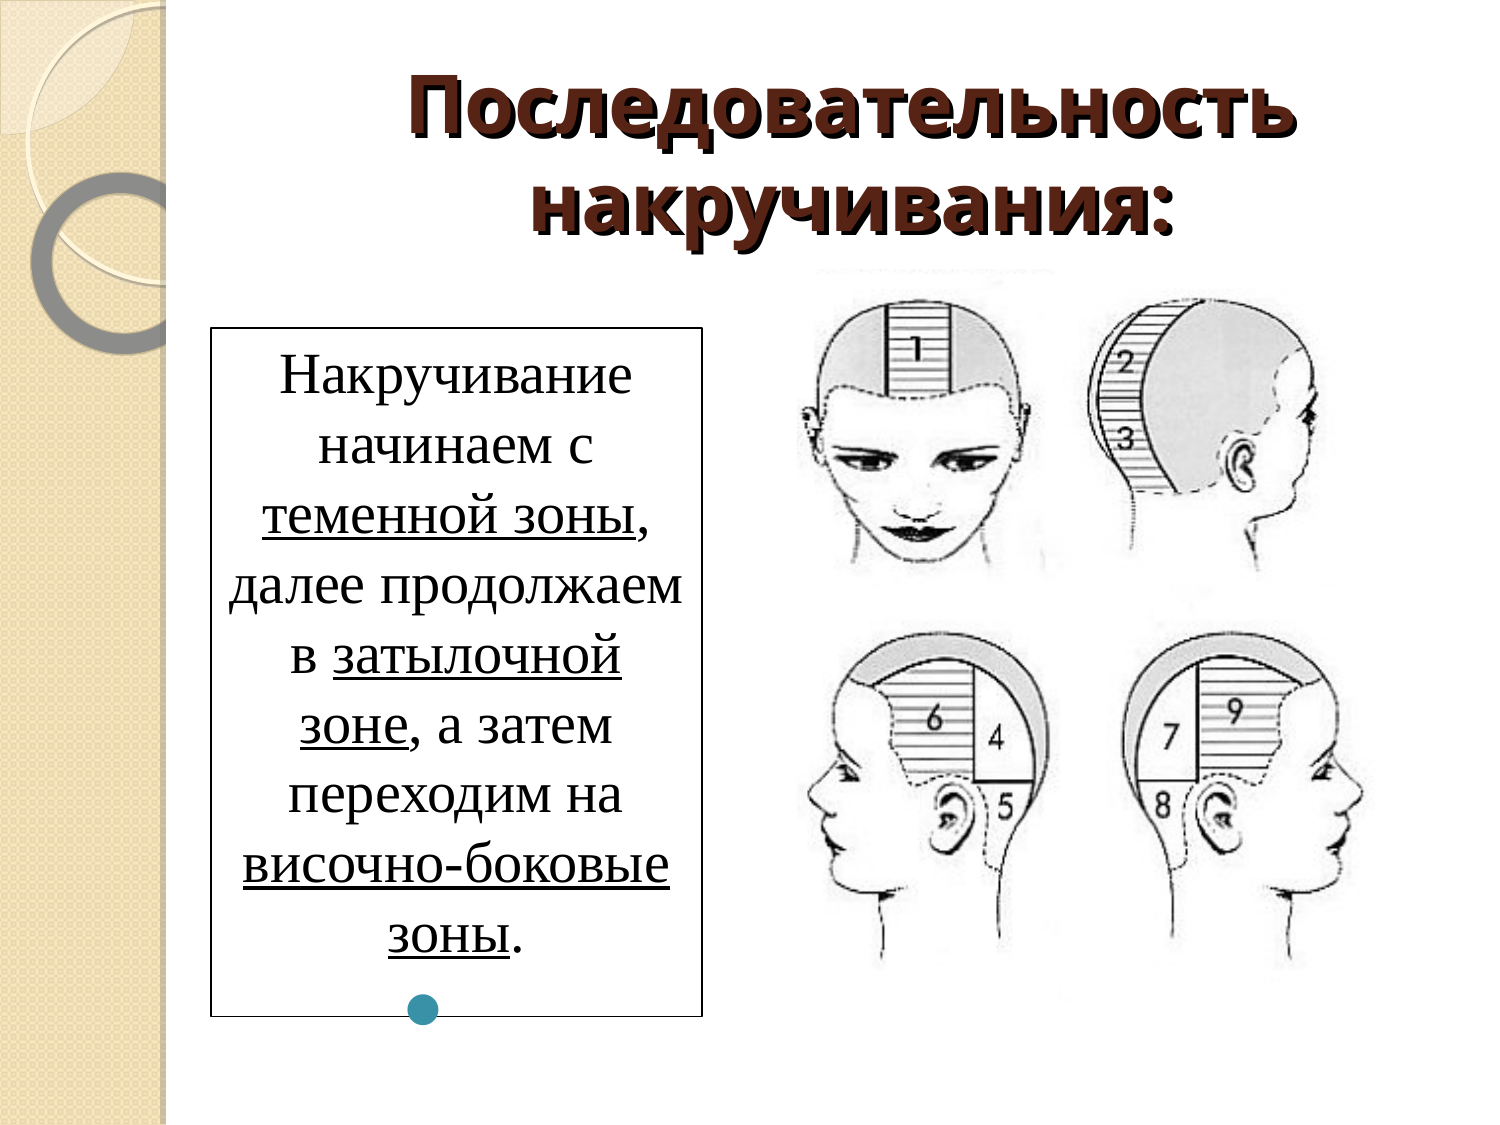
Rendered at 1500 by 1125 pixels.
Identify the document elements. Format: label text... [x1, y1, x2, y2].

title Последовательность накручивания: [235, 45, 1466, 233]
list Накручивание начинаем с теменной зоны, далее продолжаем в затылочной зоне, а затем переходим на височно-боковые зоны. [210, 328, 702, 1017]
picture [796, 269, 1383, 1020]
